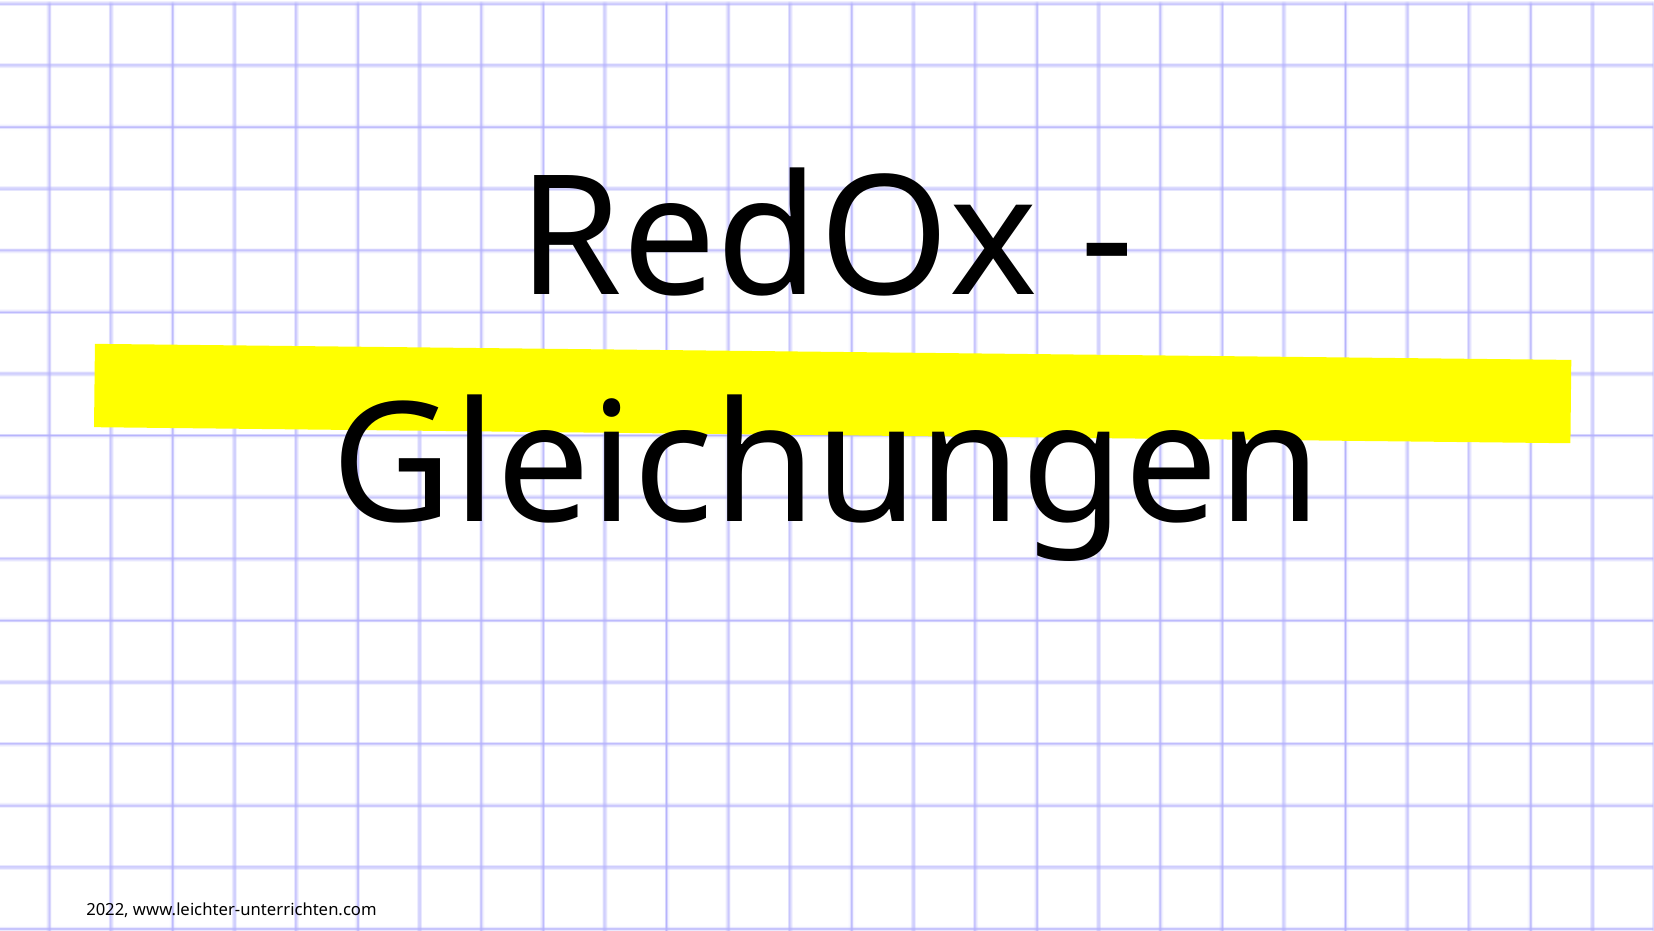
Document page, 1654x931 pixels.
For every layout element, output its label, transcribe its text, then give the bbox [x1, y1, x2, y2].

title RedOx - Gleichungen [82, 219, 1571, 468]
picture [0, 0, 1654, 931]
